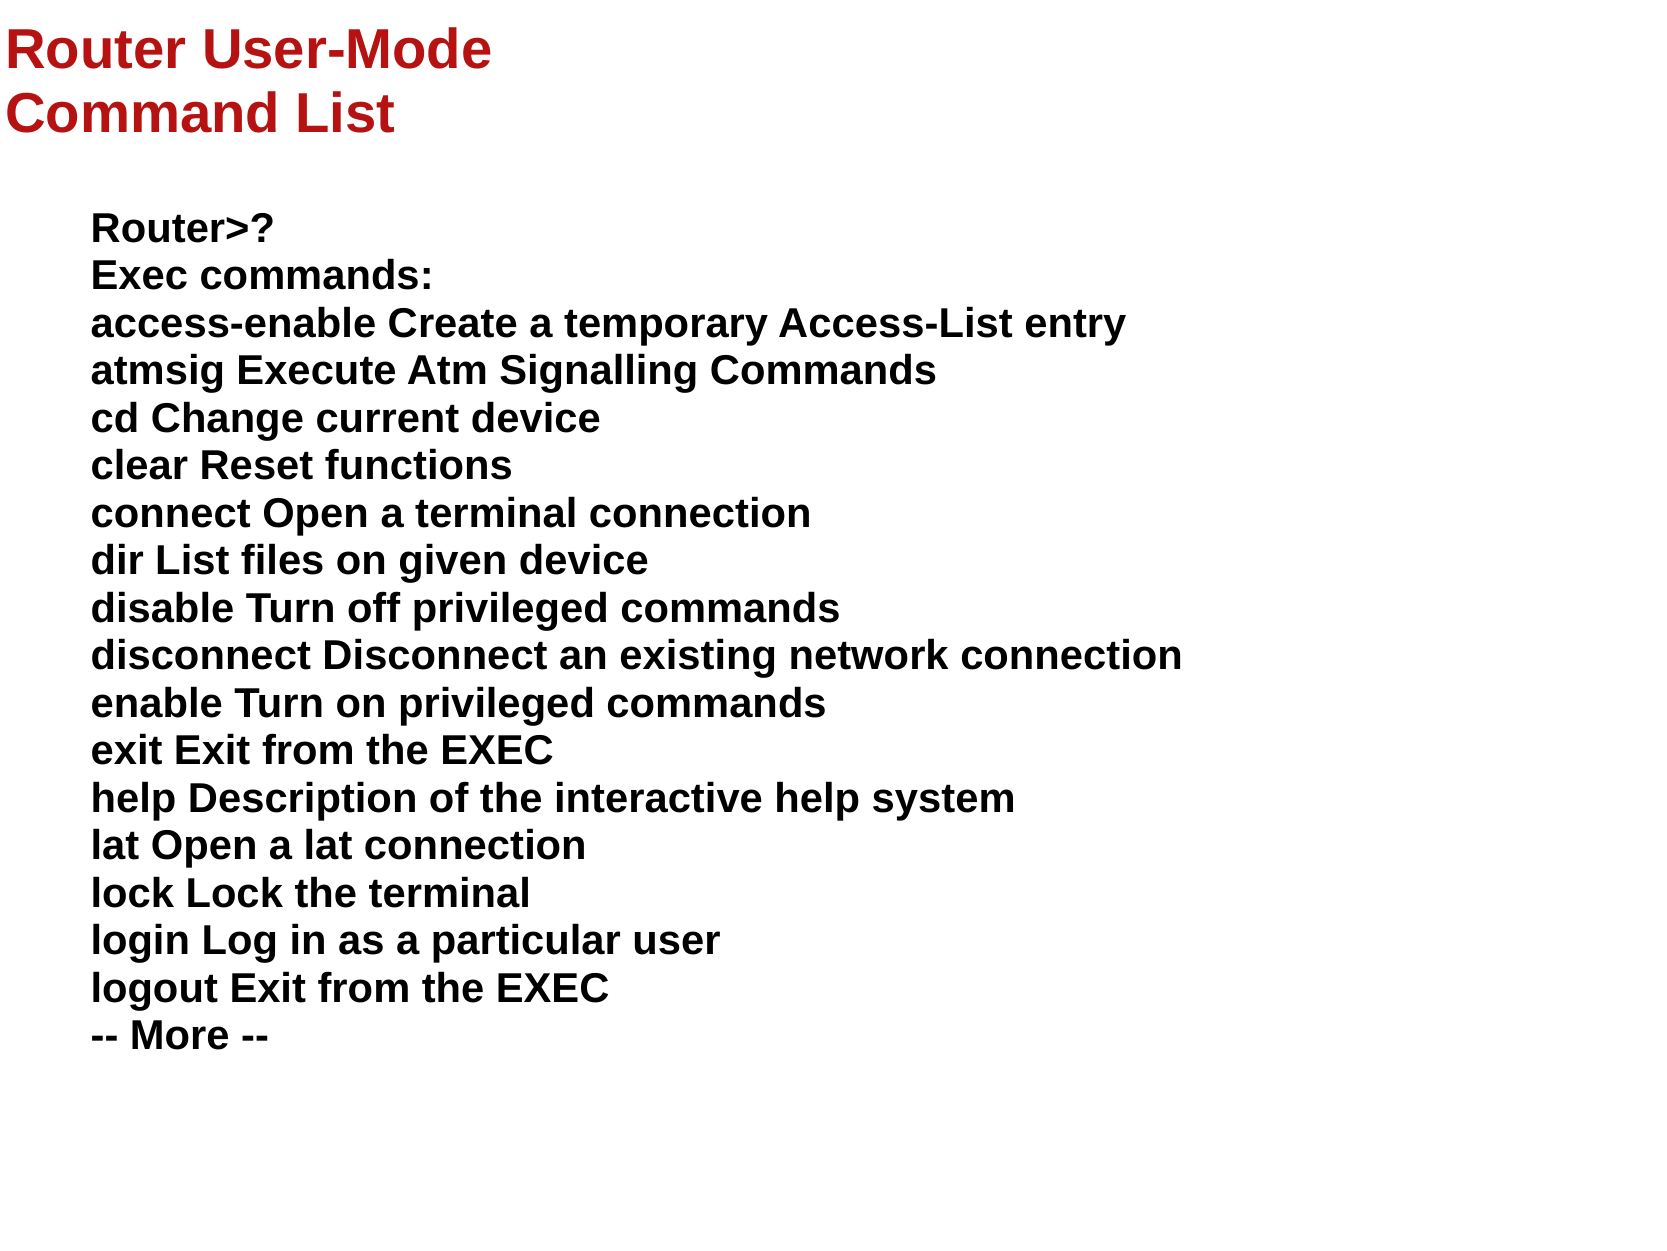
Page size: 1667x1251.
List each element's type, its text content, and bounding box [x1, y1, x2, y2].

text_box Router User-Mode Command List [5, 16, 1384, 146]
text_box Router>? Exec commands: access-enable Create a temporary Access-List entry atmsig Execute Atm Signalling Commands cd Change current device clear Reset functions connect Open a terminal connection dir List files on given device disable Turn off privileged commands disconnect Disconnect an existing network connection enable Turn on privileged commands exit Exit from the EXEC help Description of the interactive help system lat Open a lat connection lock Lock the terminal login Log in as a particular user logout Exit from the EXEC -- More -- [90, 204, 1660, 1130]
